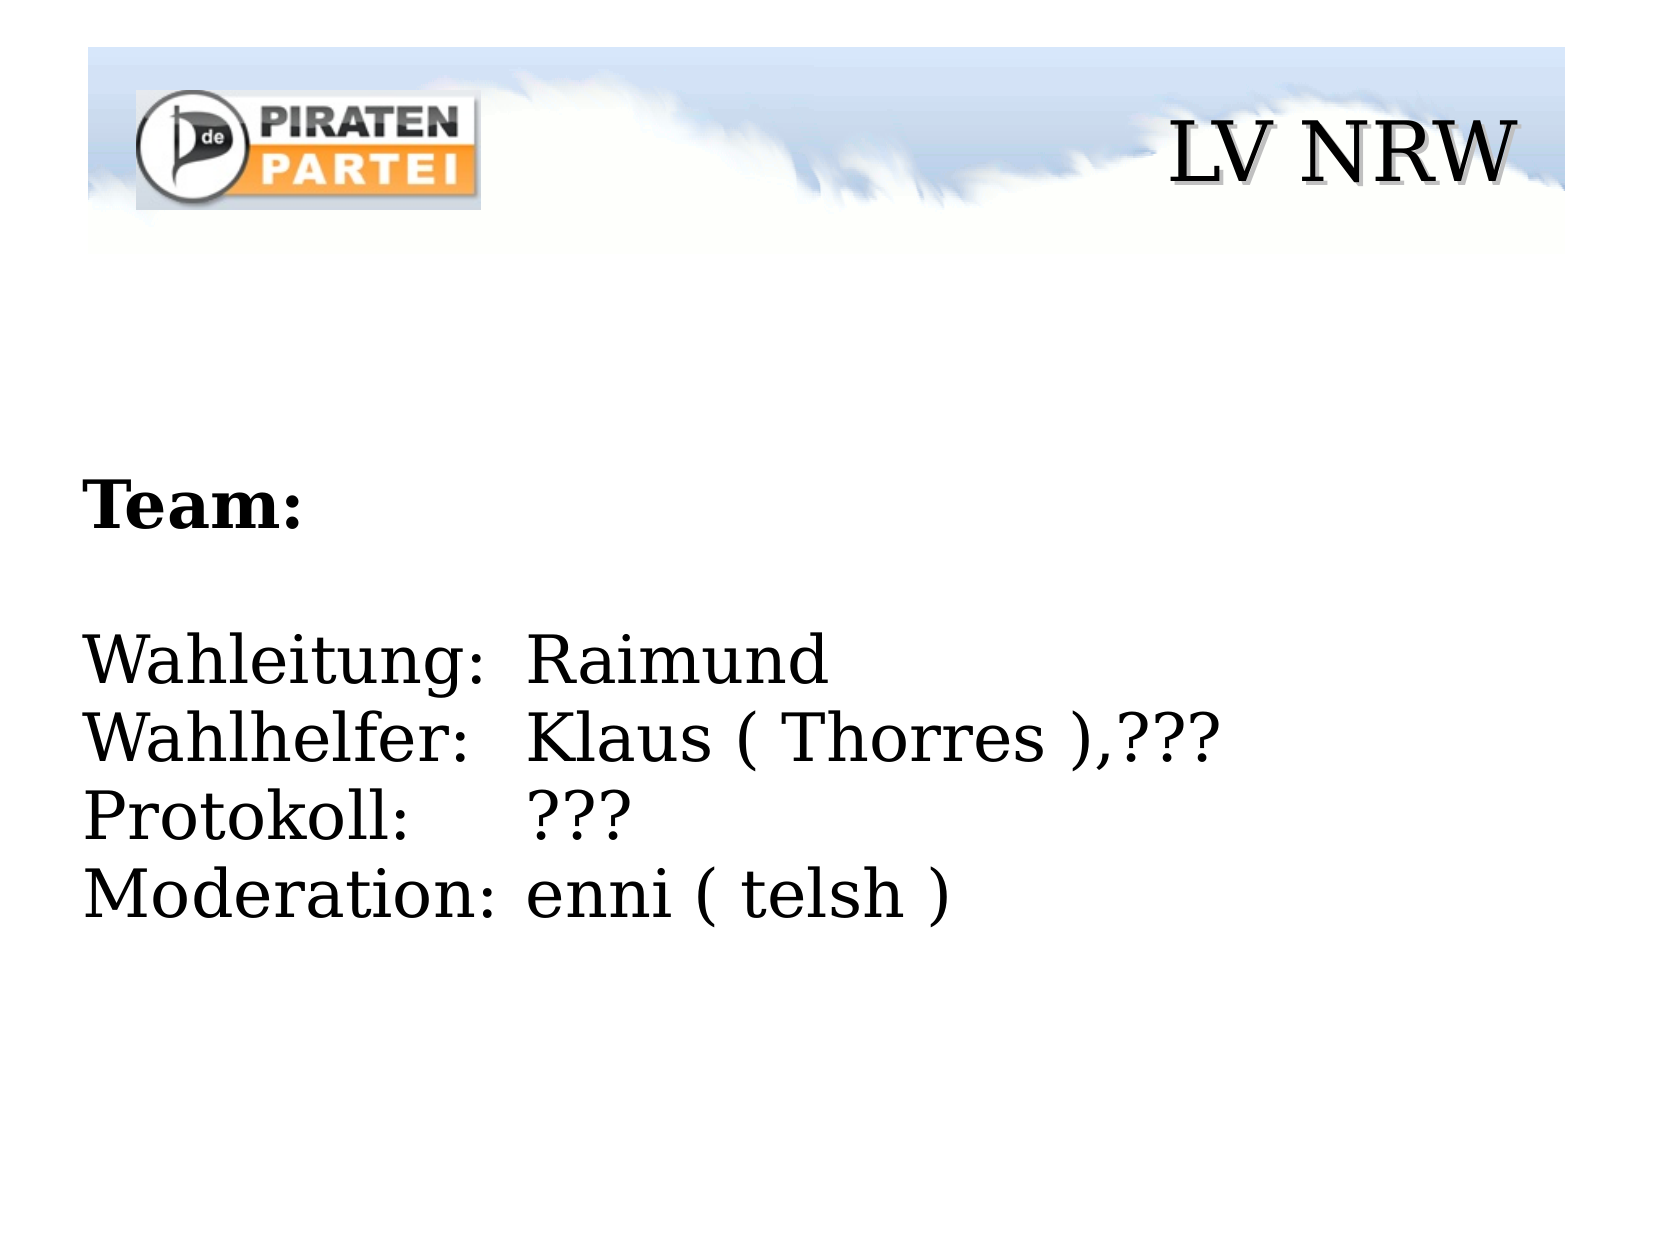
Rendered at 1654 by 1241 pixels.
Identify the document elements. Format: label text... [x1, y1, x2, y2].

title LV NRW [82, 49, 1571, 257]
subtitle Team: Wahleitung: Raimund Wahlhelfer: Klaus ( Thorres ),??? Protokoll: ??? Moderation: enni ( telsh ) [82, 297, 1571, 1102]
picture [136, 90, 481, 210]
